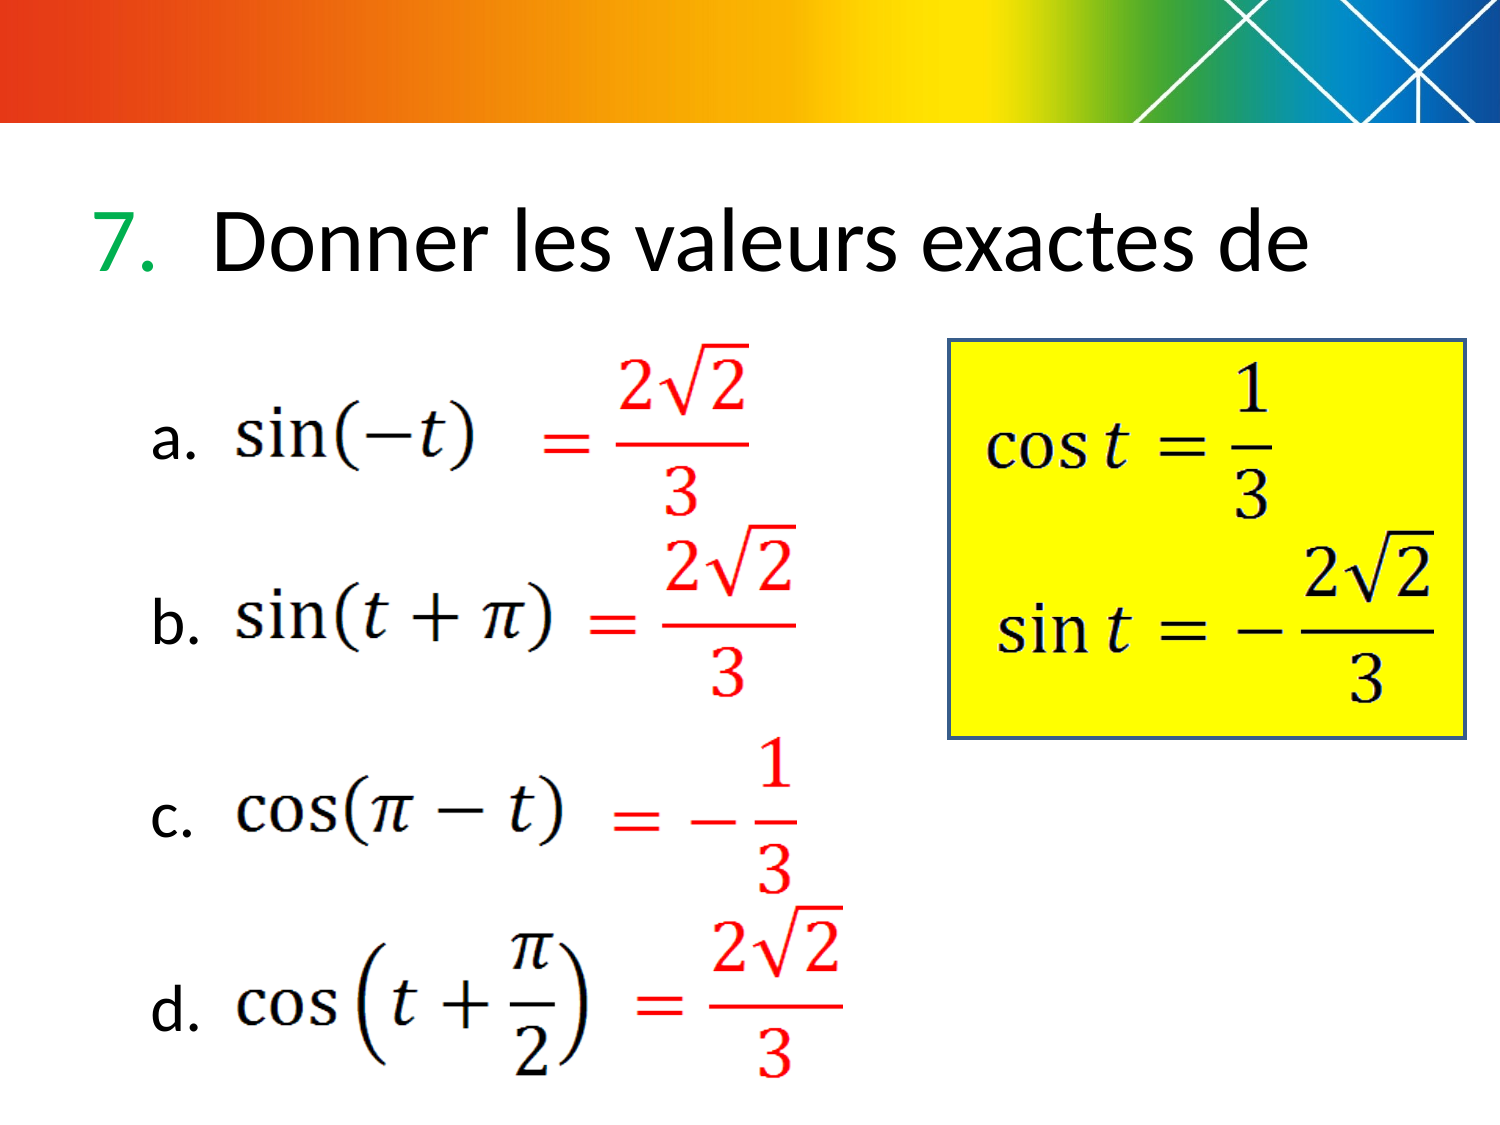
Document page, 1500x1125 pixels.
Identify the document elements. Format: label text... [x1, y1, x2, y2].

picture [234, 568, 558, 670]
picture [984, 351, 1434, 719]
picture [234, 386, 480, 489]
title Donner les valeurs exactes de [75, 163, 1426, 305]
picture [609, 726, 843, 1094]
picture [1340, 0, 1500, 123]
text_box a. b. c. d. [135, 385, 821, 1053]
text_box [949, 339, 1465, 739]
picture [234, 924, 593, 1090]
picture [539, 328, 796, 713]
picture [0, 0, 1359, 123]
picture [234, 761, 569, 864]
